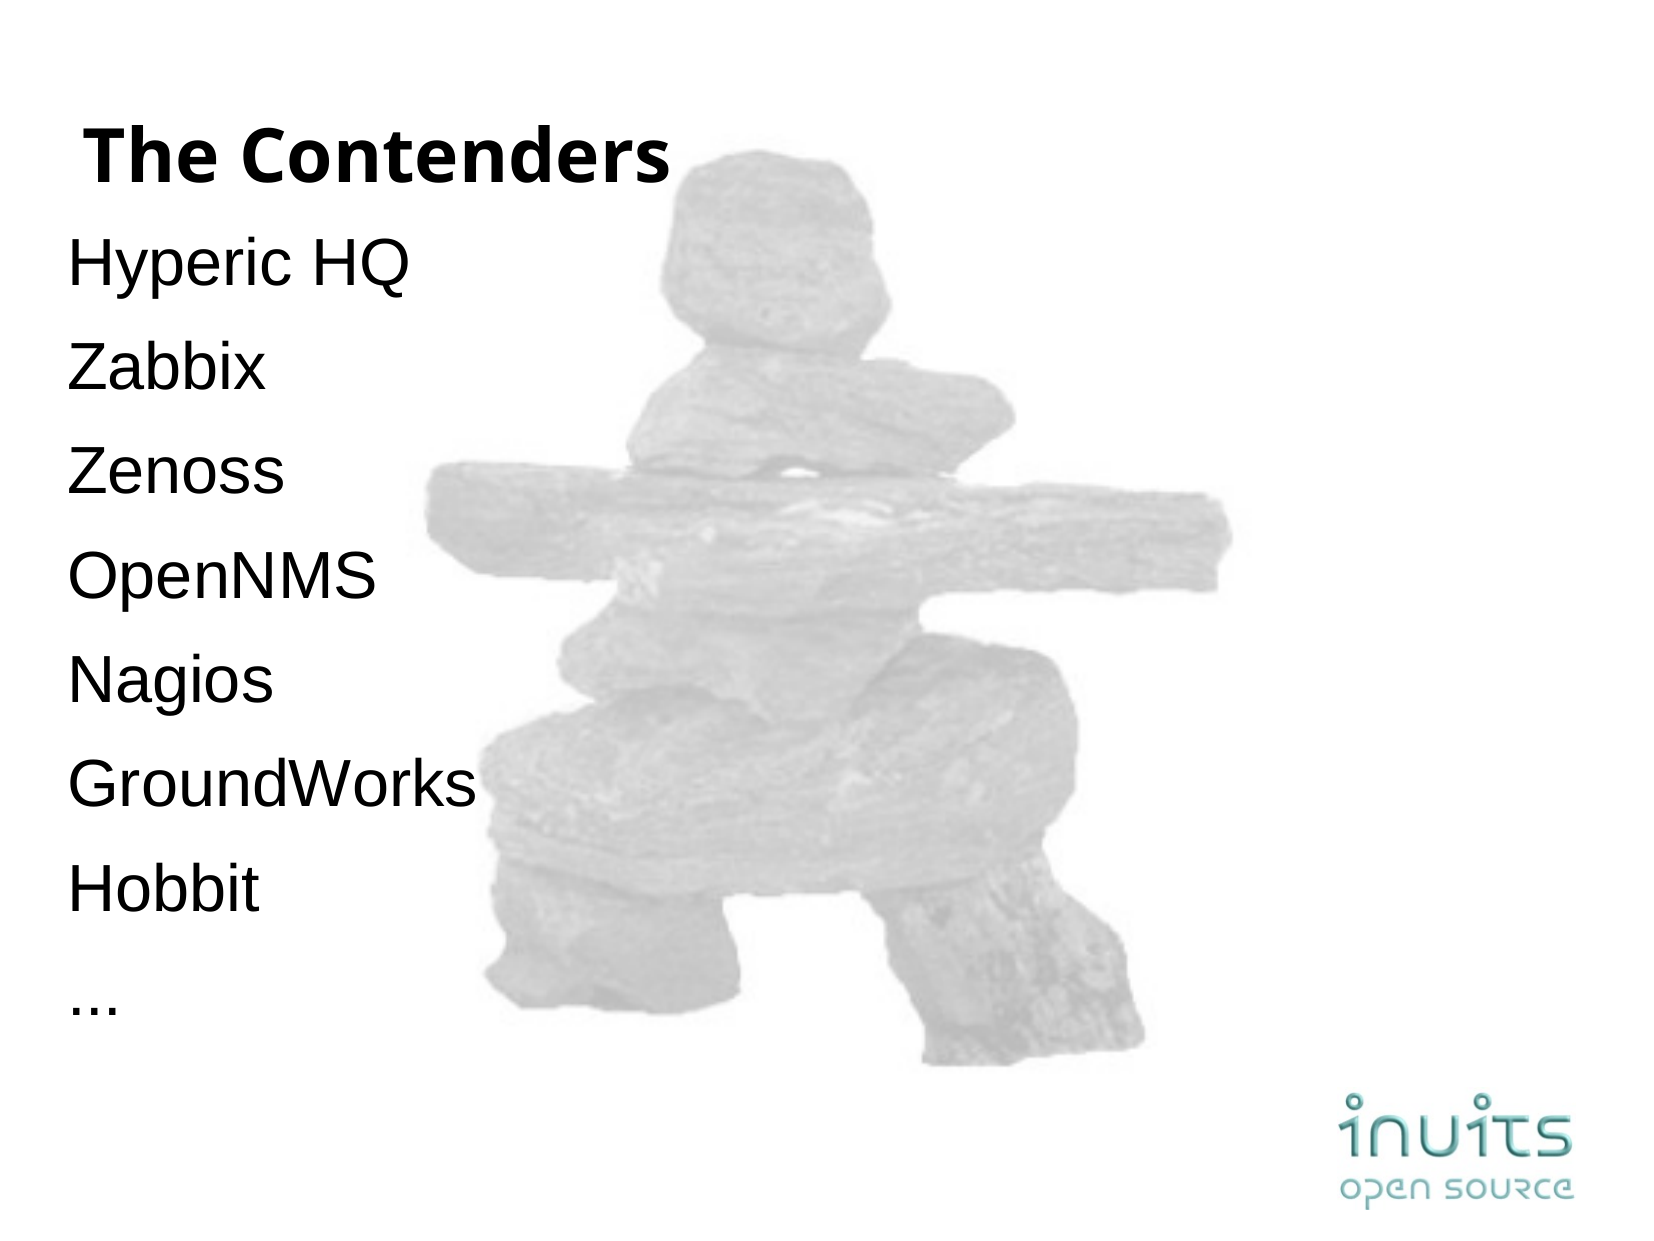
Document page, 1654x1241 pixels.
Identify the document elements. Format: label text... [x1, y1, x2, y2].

list Hyperic HQ Zabbix Zenoss OpenNMS Nagios GroundWorks Hobbit ... [49, 225, 1538, 1241]
picture [1538, 1087, 1576, 1210]
title The Contenders [82, 49, 1571, 257]
